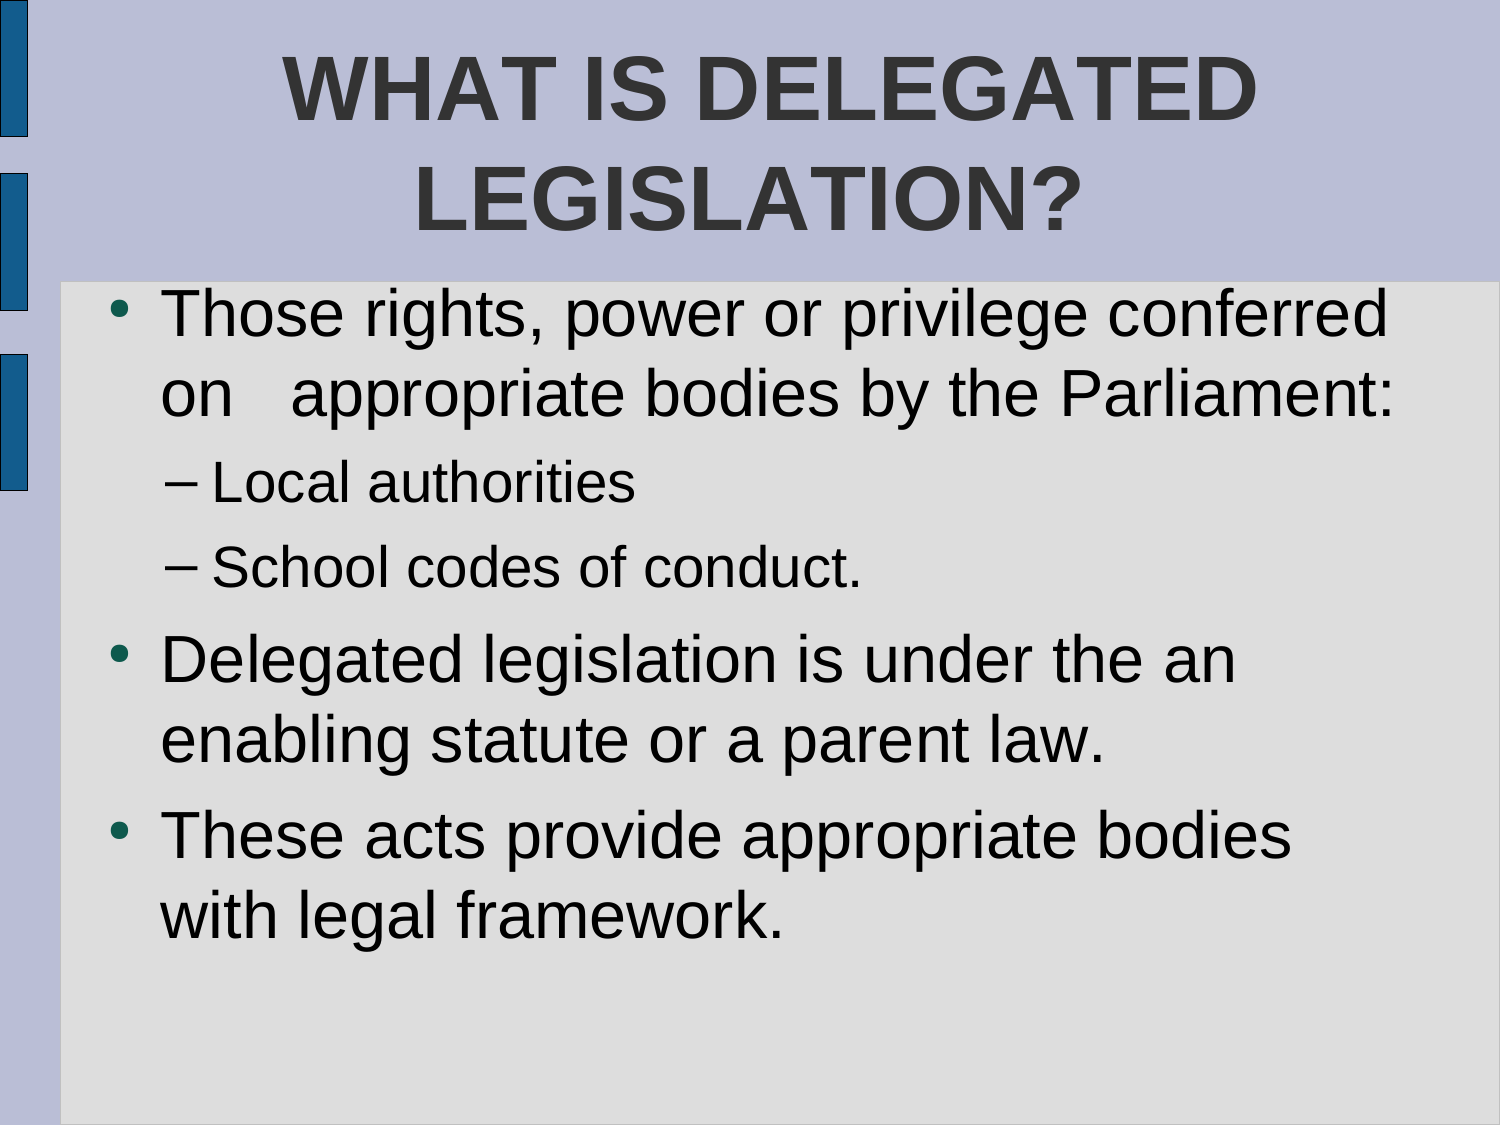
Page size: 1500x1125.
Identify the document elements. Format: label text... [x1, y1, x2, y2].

title WHAT IS DELEGATED LEGISLATION? [75, 21, 1426, 257]
list Those rights, power or privilege conferred on appropriate bodies by the Parliament: Local authorities School codes of conduct. Delegated legislation is under the an enabling statute or a parent law. These acts provide appropriate bodies with legal framework. [75, 262, 1426, 1006]
